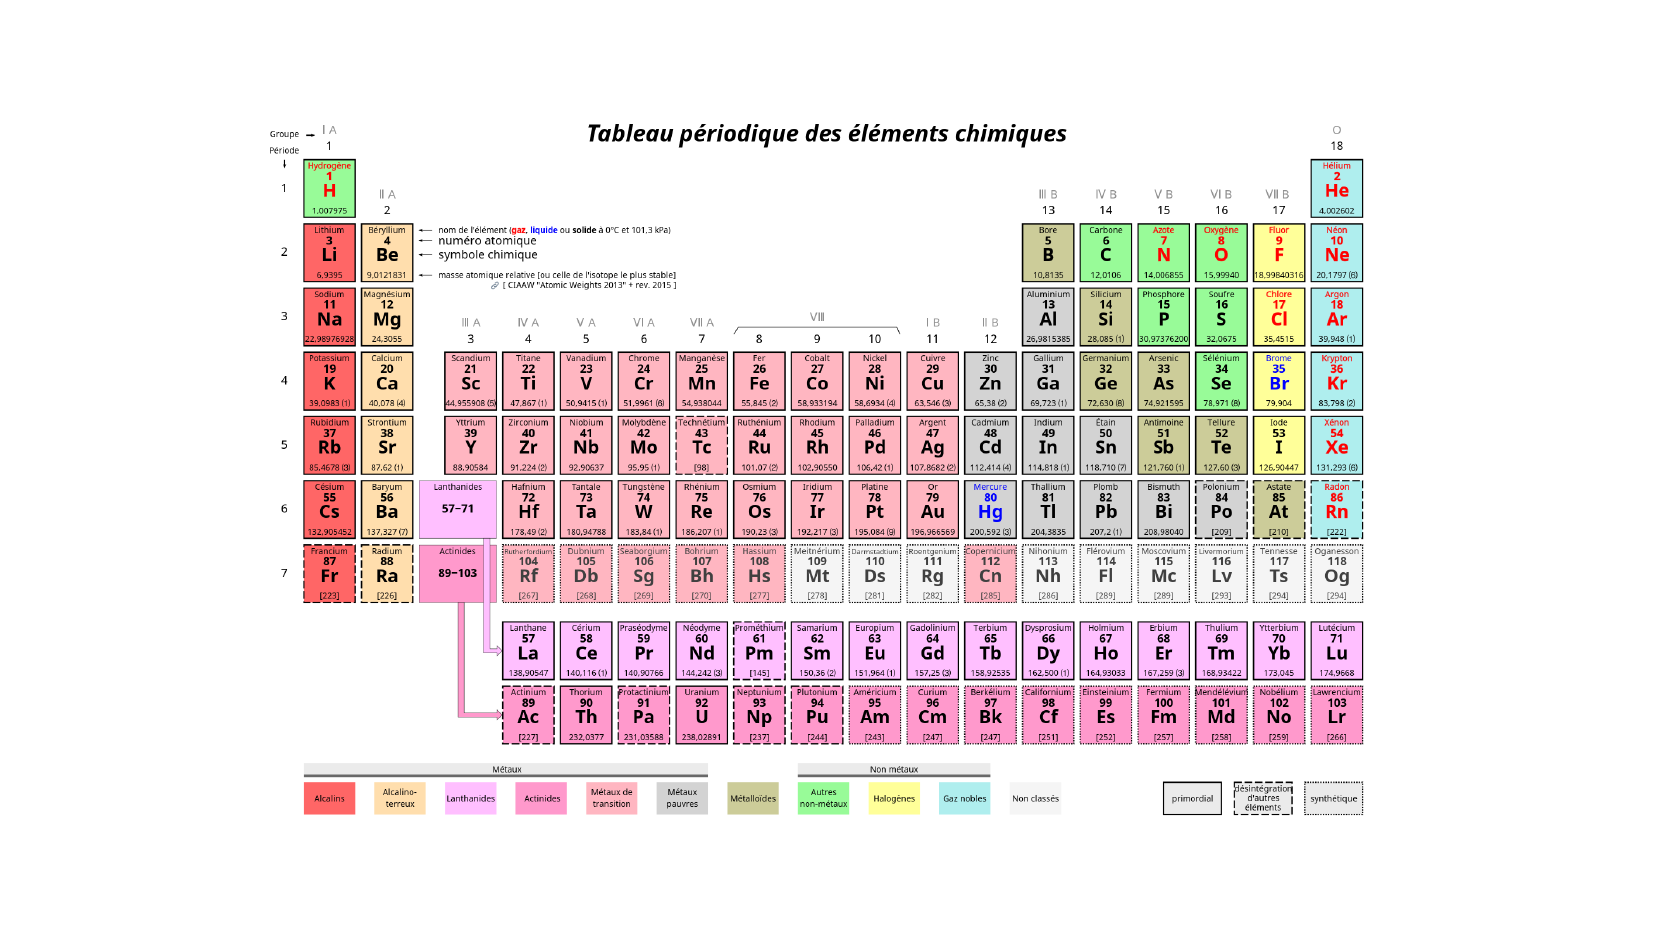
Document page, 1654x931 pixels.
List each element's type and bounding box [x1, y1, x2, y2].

picture [265, 108, 1388, 827]
